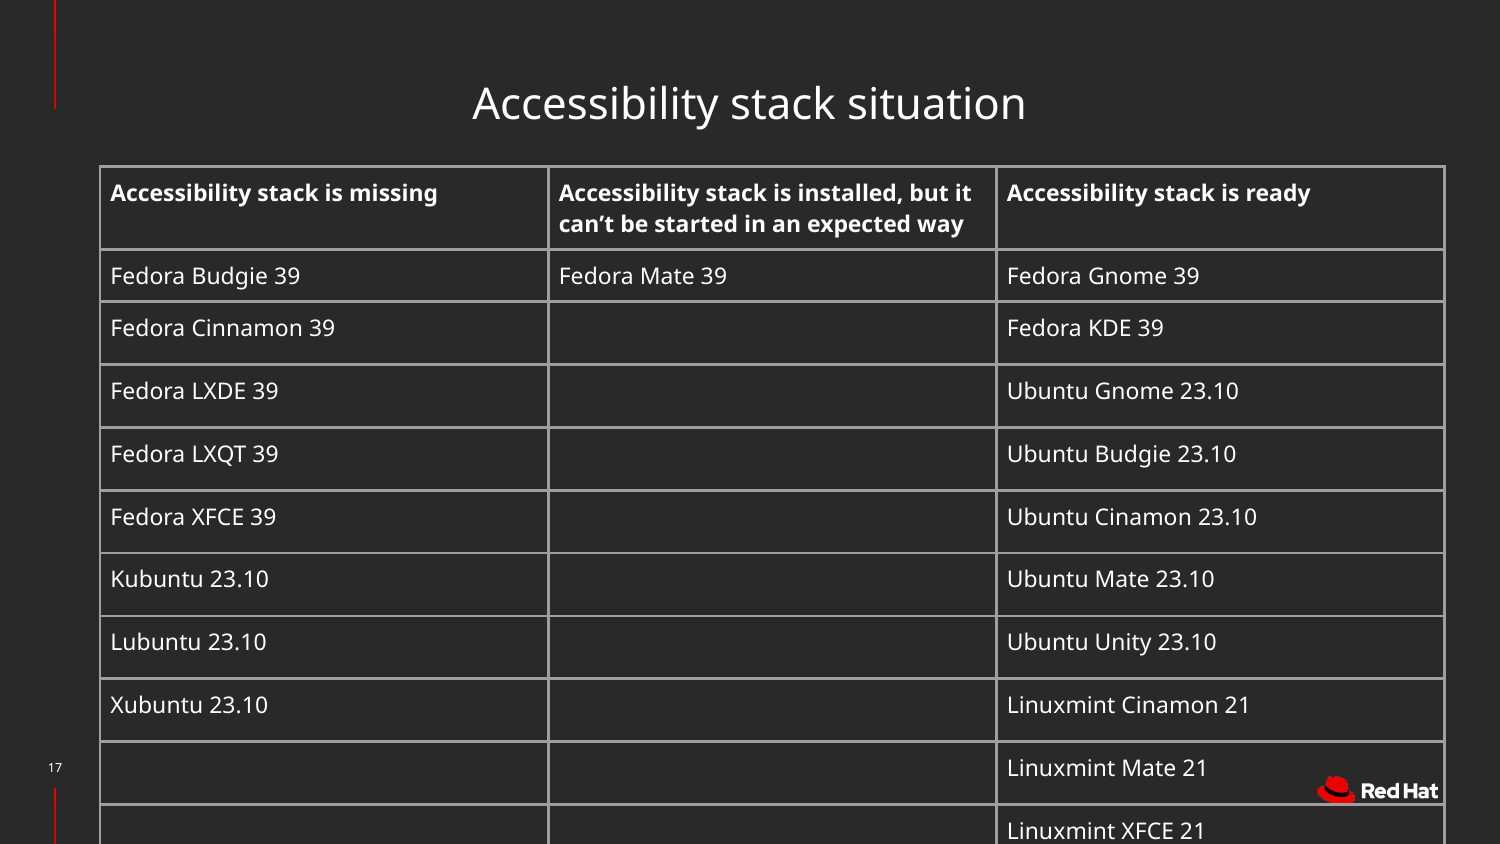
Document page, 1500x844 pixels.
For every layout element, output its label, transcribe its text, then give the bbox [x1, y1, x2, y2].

table_header Accessibility stack is installed, but it can’t be started in an expected way [550, 168, 995, 248]
table_cell Fedora LXDE 39 [101, 366, 547, 426]
table_cell [550, 617, 995, 677]
table_header Accessibility stack is ready [998, 168, 1443, 248]
table_cell Linuxmint XFCE 21 [998, 806, 1443, 844]
table_cell [550, 366, 995, 426]
table_cell [550, 680, 995, 740]
table_cell [550, 806, 995, 844]
table_cell [550, 429, 995, 489]
table_cell Fedora LXQT 39 [101, 429, 547, 489]
table_cell Fedora Mate 39 [550, 251, 995, 300]
table_cell [550, 492, 995, 552]
slide_number <číslo> [10, 759, 99, 777]
table_cell Ubuntu Budgie 23.10 [998, 429, 1443, 489]
table_cell Kubuntu 23.10 [101, 554, 547, 615]
table_cell Ubuntu Mate 23.10 [998, 554, 1443, 615]
table_cell Fedora Gnome 39 [998, 251, 1443, 300]
table_cell Linuxmint Cinamon 21 [998, 680, 1443, 740]
table_cell Lubuntu 23.10 [101, 617, 547, 677]
table_cell Fedora XFCE 39 [101, 492, 547, 552]
table_cell Linuxmint Mate 21 [998, 743, 1443, 803]
table_cell Ubuntu Cinamon 23.10 [998, 492, 1443, 552]
table_cell Fedora Budgie 39 [101, 251, 547, 300]
table_cell [550, 743, 995, 803]
table_cell Fedora Cinnamon 39 [101, 303, 547, 363]
table_cell Fedora KDE 39 [998, 303, 1443, 363]
table_cell [550, 554, 995, 615]
table_cell [101, 743, 547, 803]
table_cell Ubuntu Gnome 23.10 [998, 366, 1443, 426]
table_header Accessibility stack is missing [101, 168, 547, 248]
title Accessibility stack situation [108, 60, 1392, 129]
table_cell [101, 806, 547, 844]
table_cell Ubuntu Unity 23.10 [998, 617, 1443, 677]
table_cell Xubuntu 23.10 [101, 680, 547, 740]
table_cell [550, 303, 995, 363]
